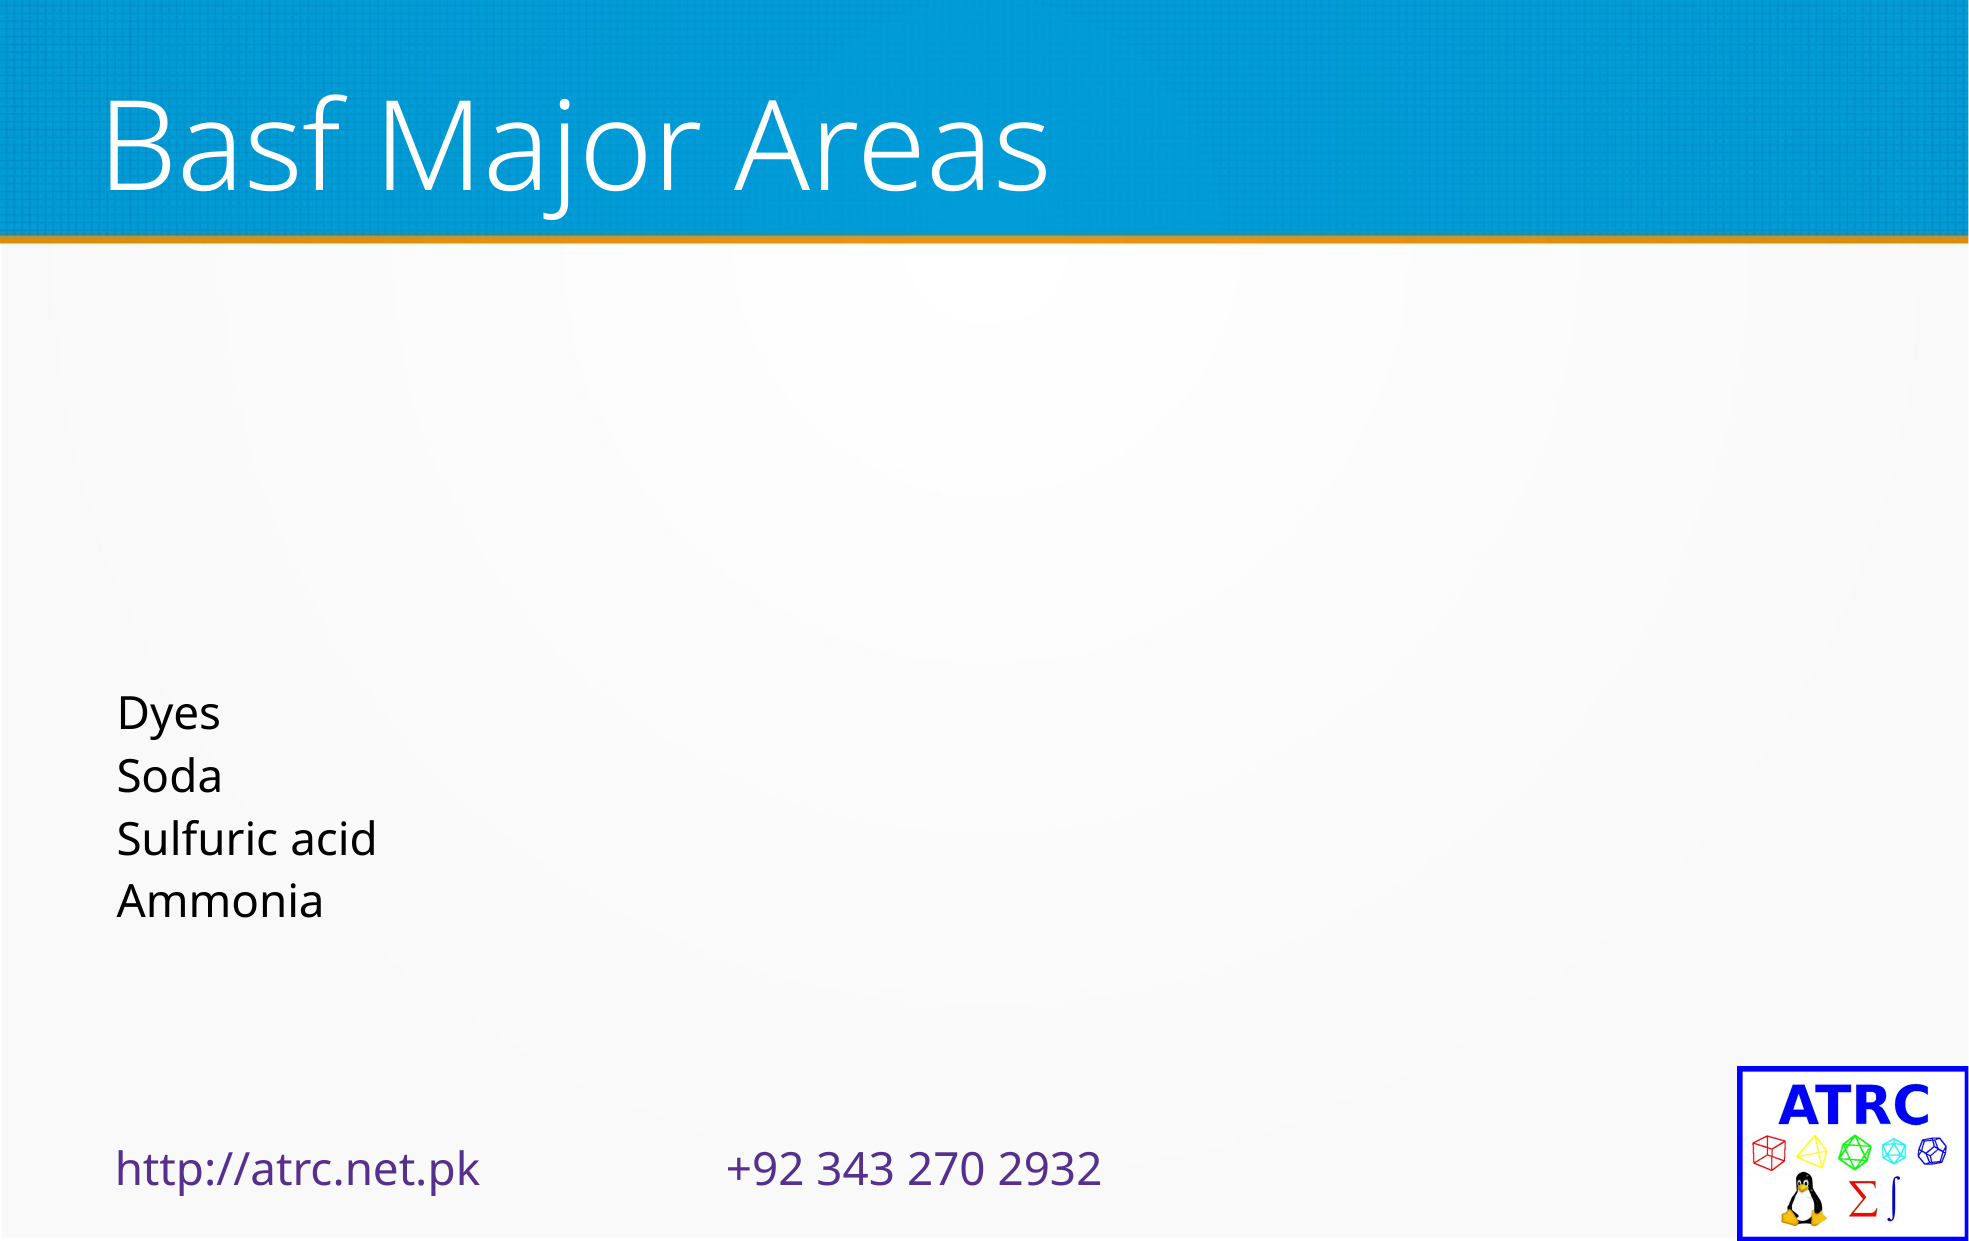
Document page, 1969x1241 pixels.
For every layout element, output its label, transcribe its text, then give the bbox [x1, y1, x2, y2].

picture [0, 233, 1969, 1241]
text_box Dyes Soda Sulfuric acid Ammonia [62, 302, 1906, 1186]
title Basf Major Areas [98, 19, 1870, 227]
